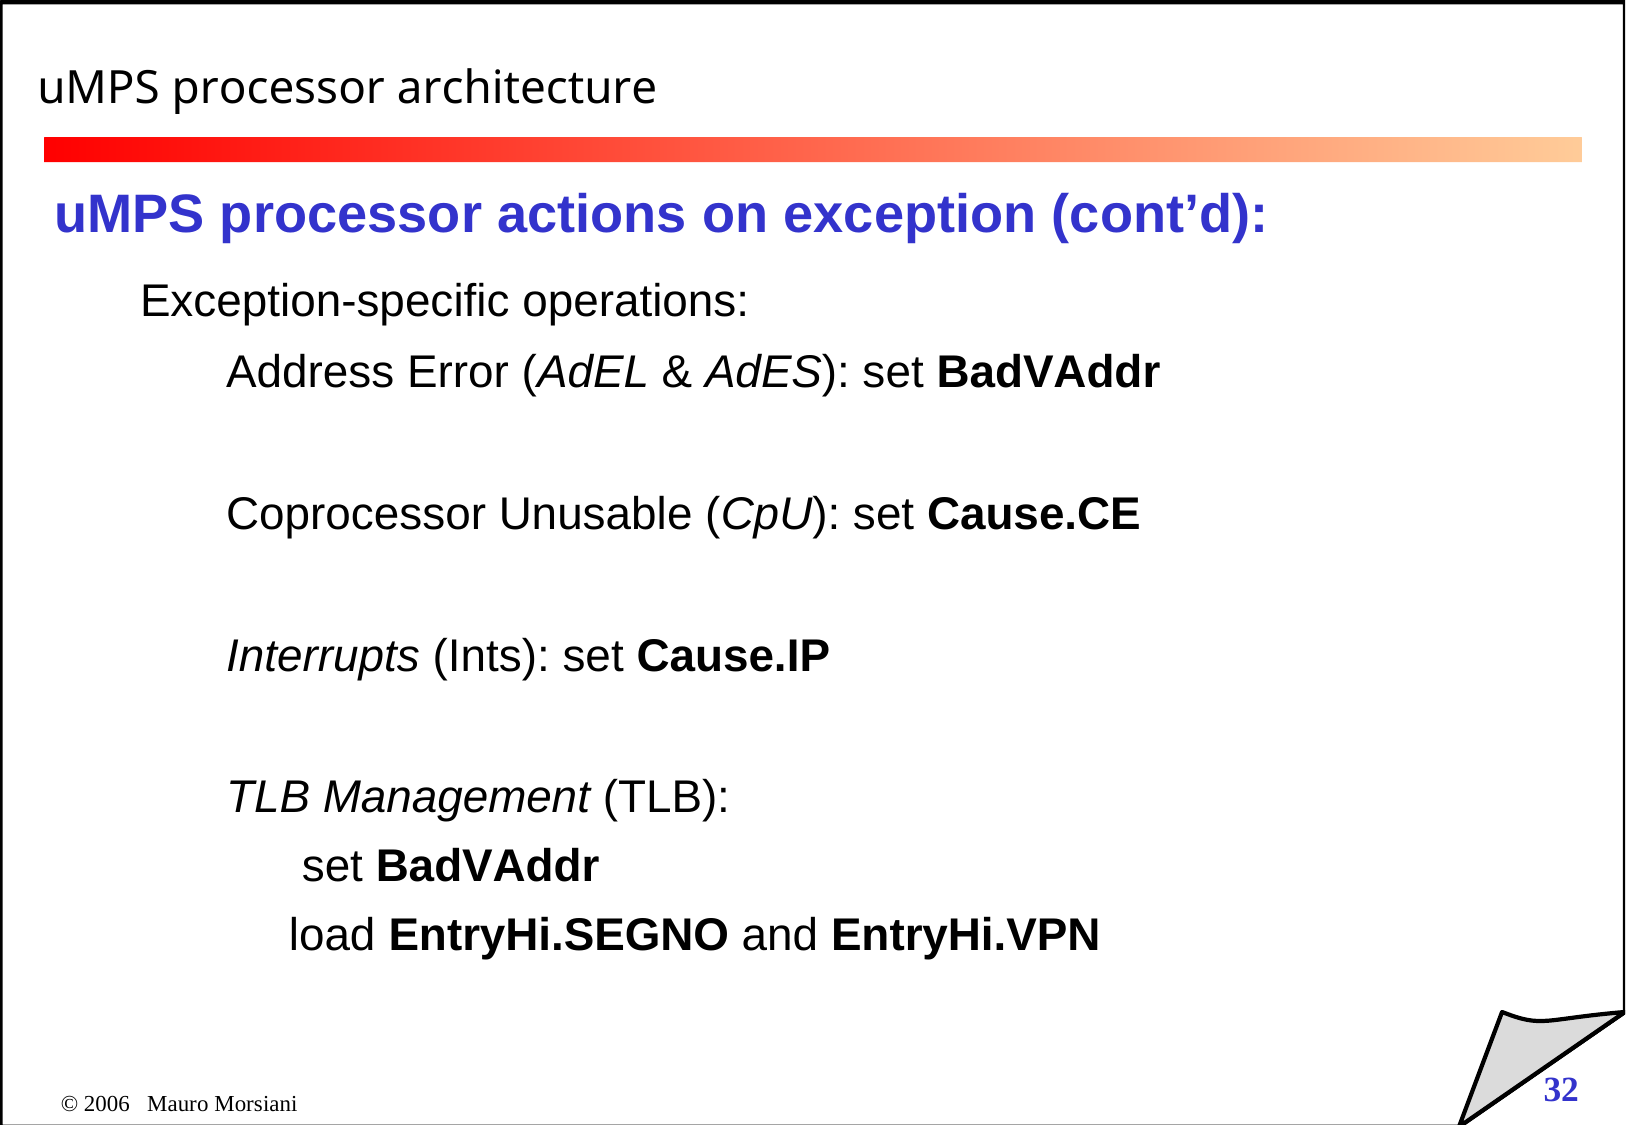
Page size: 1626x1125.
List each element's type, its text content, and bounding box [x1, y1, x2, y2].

list uMPS processor actions on exception (cont’d): Exception-specific operations: Address Error (AdEL & AdES): set BadVAddr Coprocessor Unusable (CpU): set Cause.CE Interrupts (Ints): set Cause.IP TLB Management (TLB): set BadVAddr load EntryHi.SEGNO and EntryHi.VPN [54, 183, 1571, 1120]
title uMPS processor architecture [37, 44, 1588, 131]
